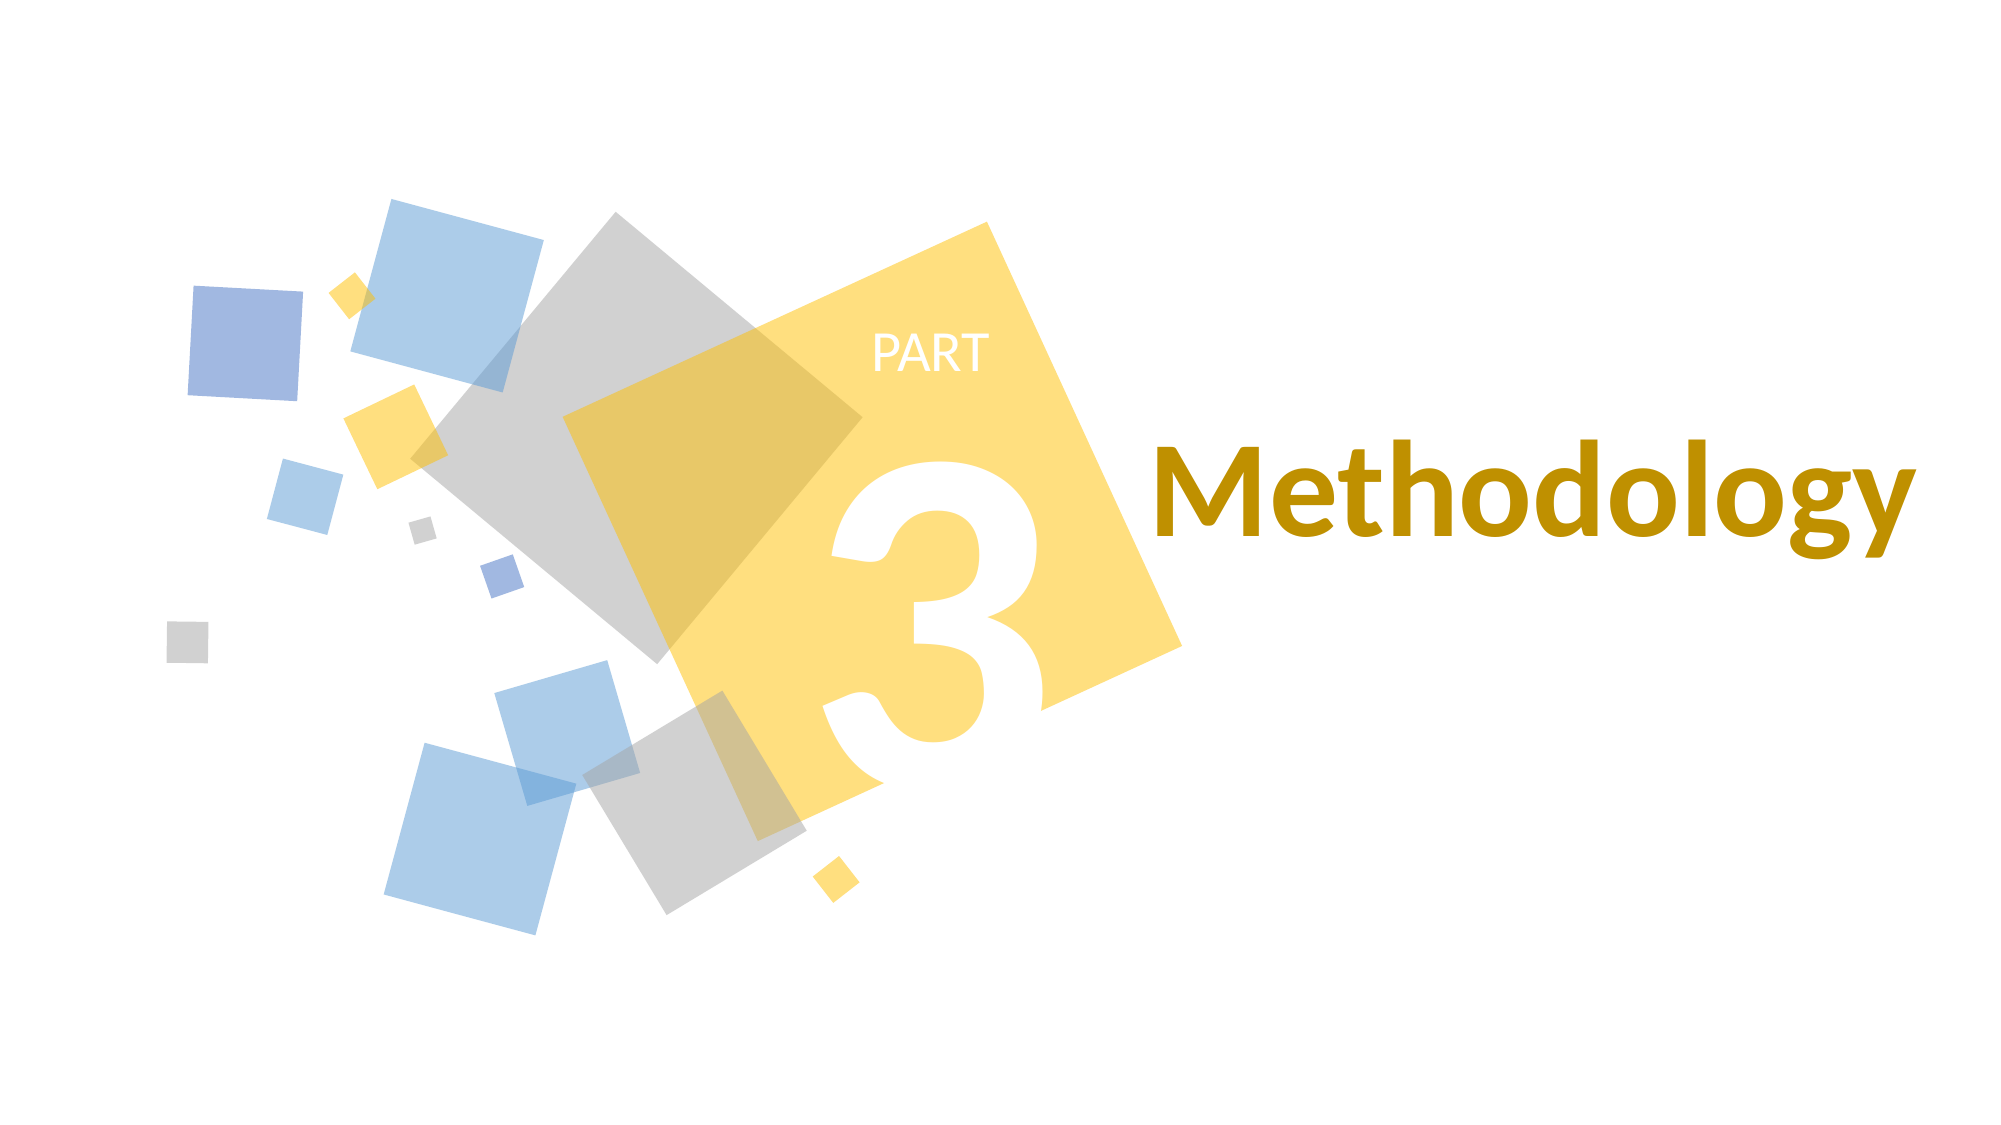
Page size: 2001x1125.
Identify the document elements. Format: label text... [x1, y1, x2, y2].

text_box Methodology [1134, 391, 2000, 572]
text_box 3 [789, 283, 1072, 896]
text_box PART [856, 305, 1006, 391]
